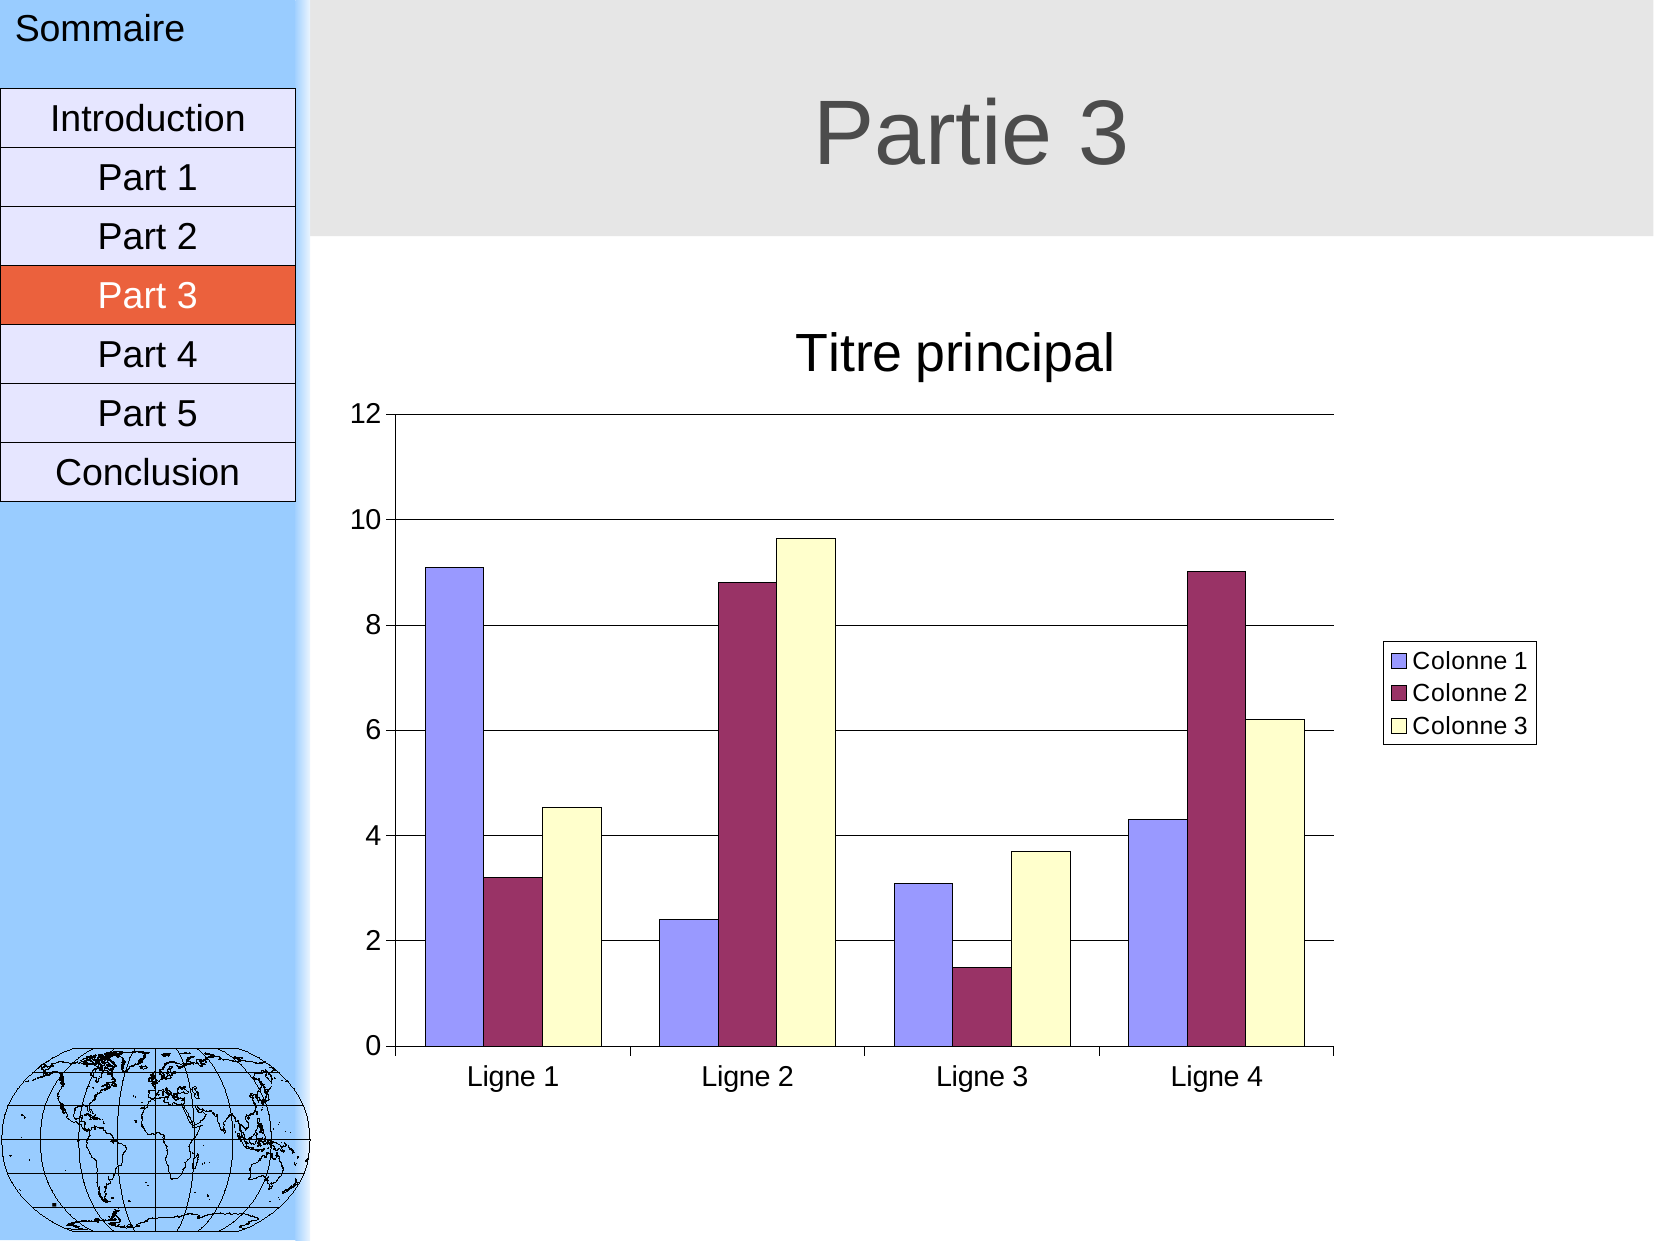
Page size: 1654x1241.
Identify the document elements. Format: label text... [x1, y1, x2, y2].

text_box Introduction [0, 88, 296, 147]
chart [324, 290, 1571, 1109]
text_box Part 1 [0, 147, 296, 206]
text_box Part 3 [0, 265, 296, 324]
text_box Conclusion [0, 442, 296, 502]
title Partie 3 [348, 29, 1595, 237]
text_box Sommaire [0, 0, 311, 57]
text_box Part 4 [0, 324, 296, 383]
text_box Part 2 [0, 206, 296, 265]
text_box Part 5 [0, 383, 296, 442]
